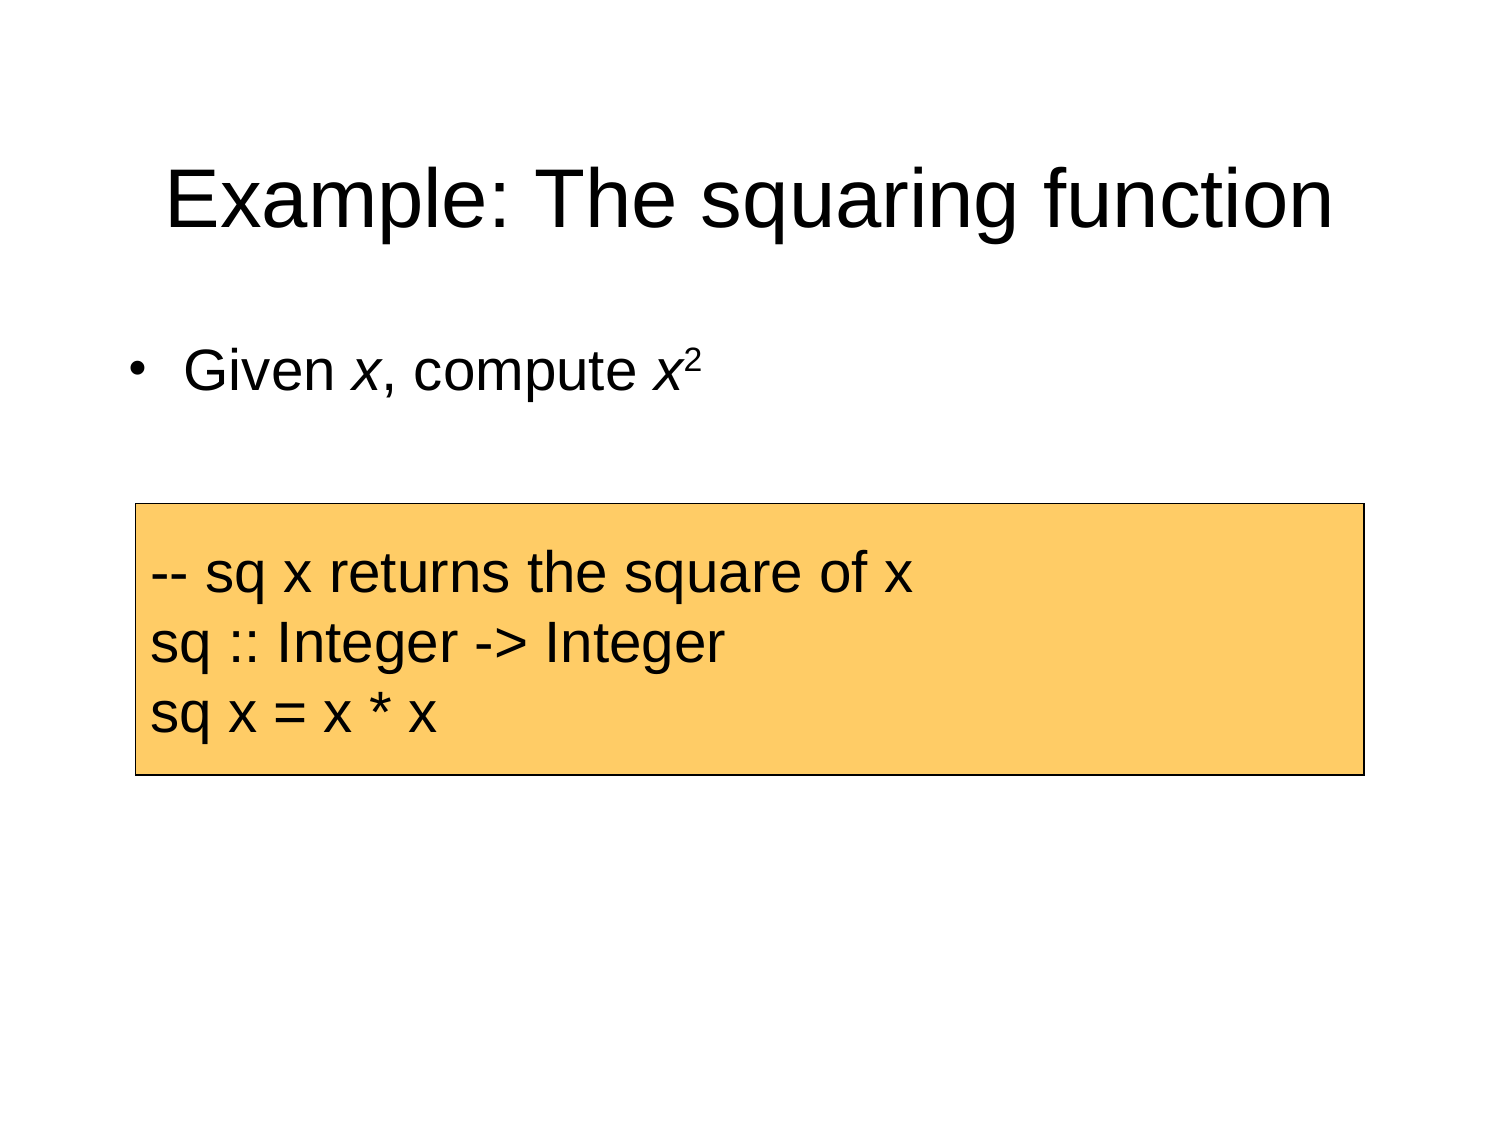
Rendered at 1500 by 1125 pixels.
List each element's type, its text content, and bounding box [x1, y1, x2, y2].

list Given x, compute x2 [112, 324, 1388, 1000]
text_box -- sq x returns the square of x sq :: Integer -> Integer sq x = x * x [135, 503, 1364, 776]
title Example: The squaring function [112, 99, 1388, 288]
